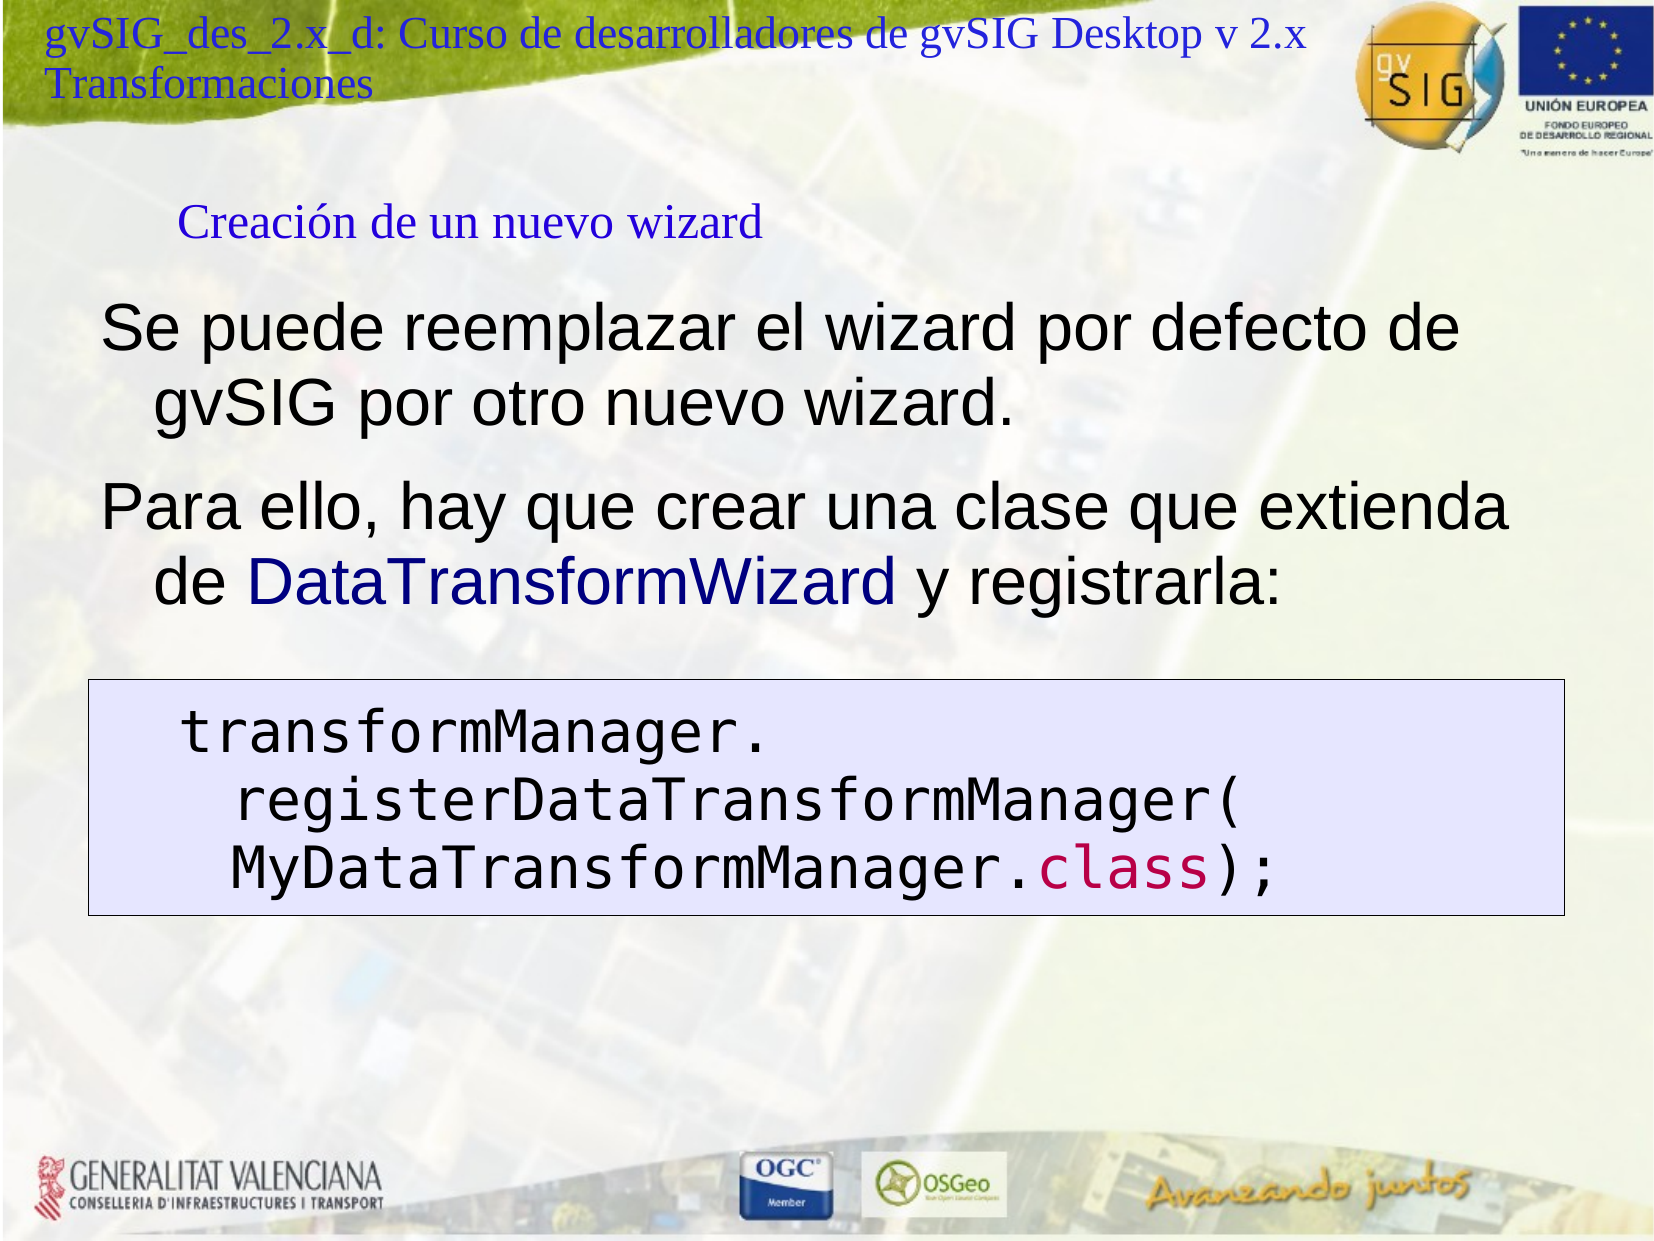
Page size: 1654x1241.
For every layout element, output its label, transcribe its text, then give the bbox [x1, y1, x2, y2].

list Se puede reemplazar el wizard por defecto de gvSIG por otro nuevo wizard. Para ello, hay que crear una clase que extienda de DataTransformWizard y registrarla: [82, 290, 1571, 931]
title Creación de un nuevo wizard [177, 95, 1329, 290]
text_box transformManager. registerDataTransformManager( MyDataTransformManager.class); [160, 698, 1503, 903]
picture [2, 0, 1654, 1241]
